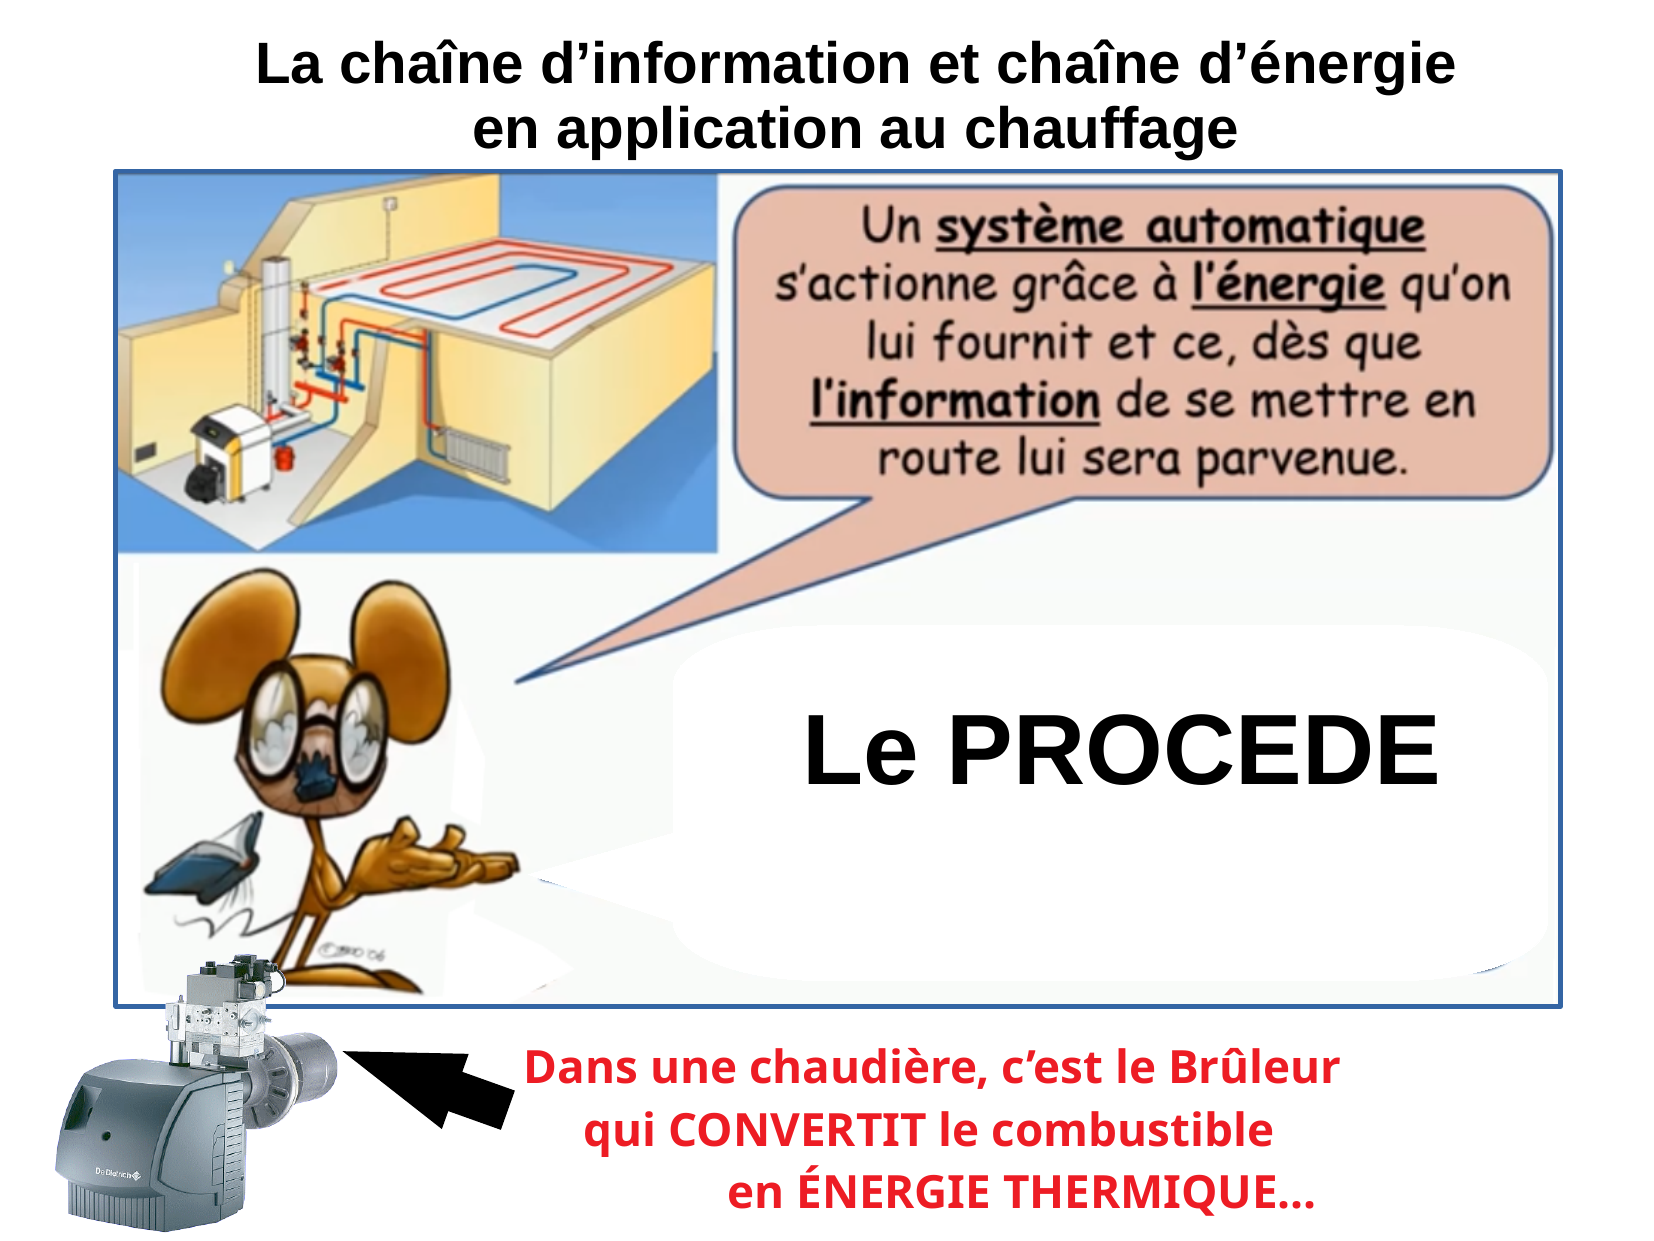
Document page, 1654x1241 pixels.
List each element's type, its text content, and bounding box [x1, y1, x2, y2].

text_box Dans une chaudière, c’est le Brûleur qui CONVERTIT le combustible en ÉNERGIE THERMIQUE... [425, 1027, 1619, 1236]
text_box La chaîne d’information et chaîne d’énergie en application au chauffage [165, 23, 1548, 169]
text_box [528, 625, 1548, 981]
text_box Le PROCEDE [744, 673, 1501, 827]
picture [47, 173, 1559, 1241]
